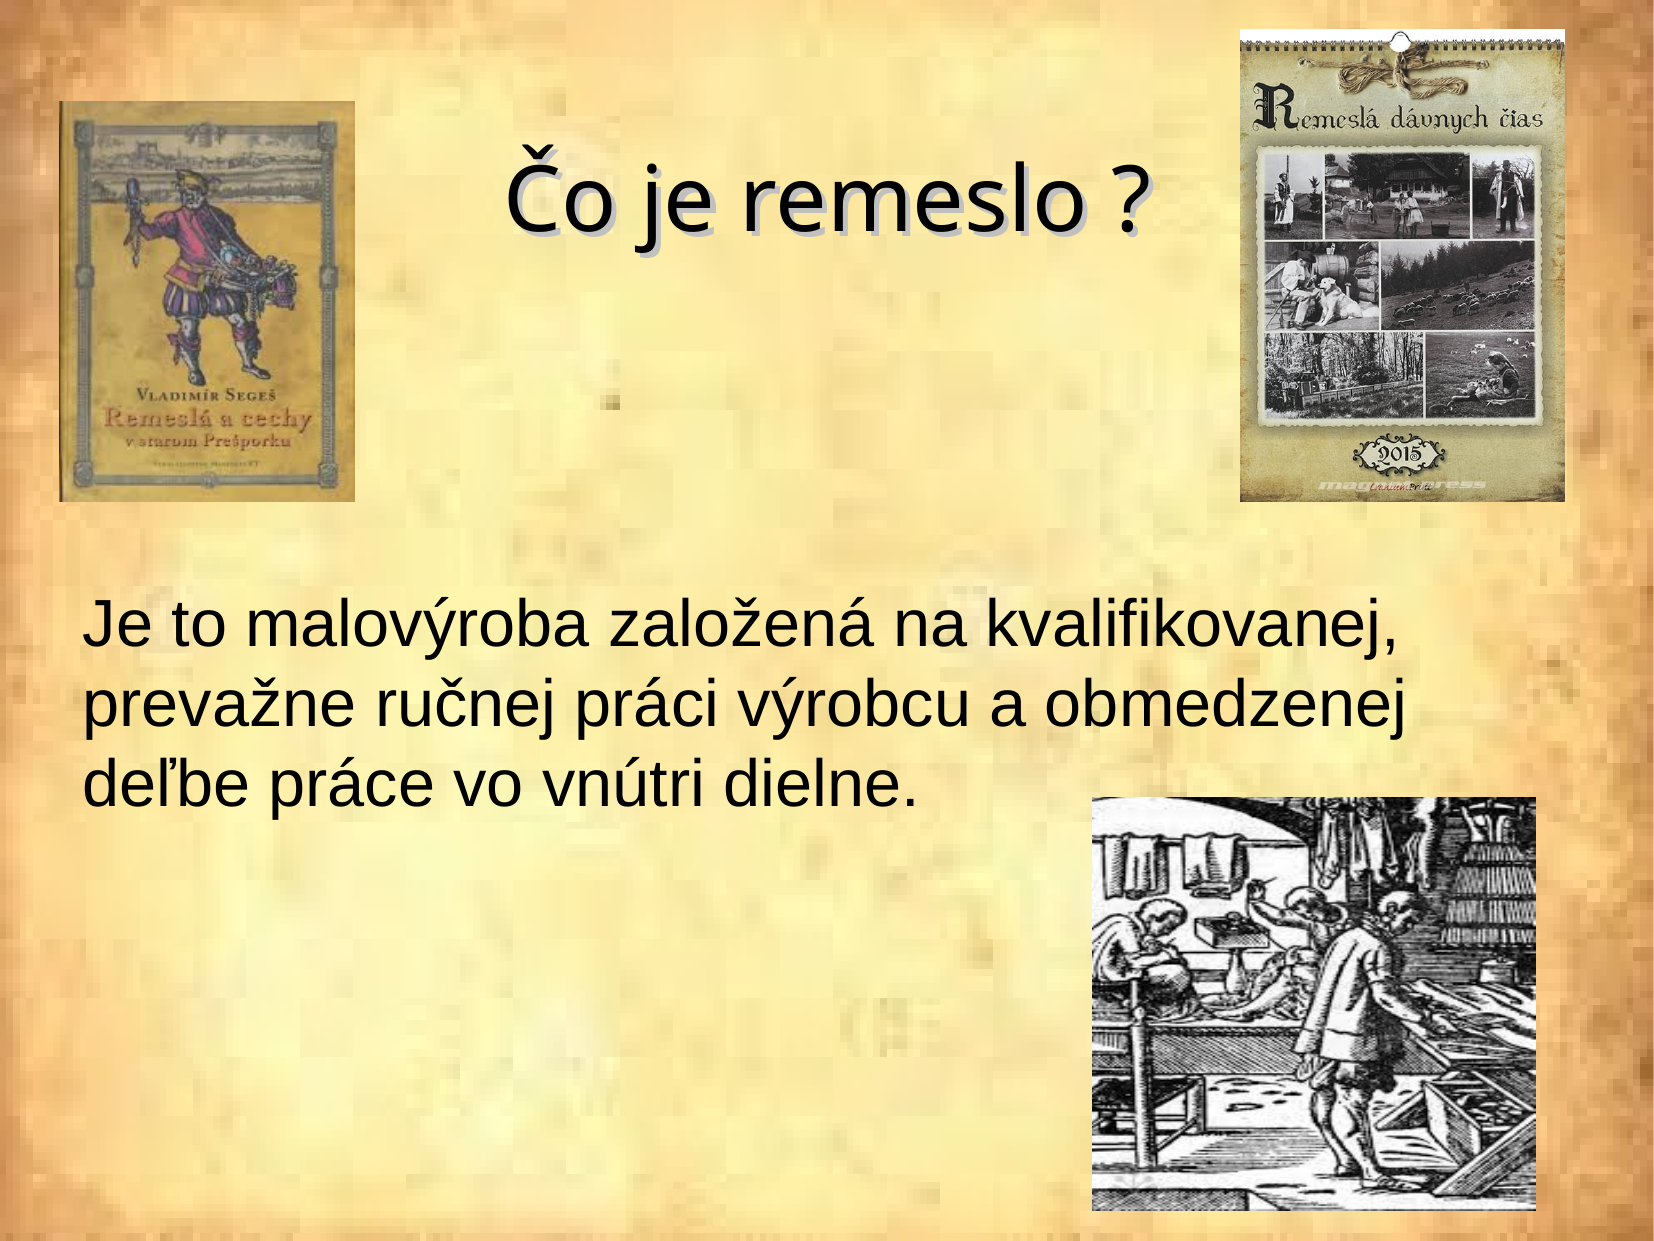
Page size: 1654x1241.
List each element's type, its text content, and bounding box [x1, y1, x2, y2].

picture [1240, 29, 1565, 502]
subtitle Je to malovýroba založená na kvalifikovanej, prevažne ručnej práci výrobcu a obmedzenej deľbe práce vo vnútri dielne. [82, 297, 1571, 1102]
picture [59, 101, 355, 502]
picture [1092, 797, 1536, 1211]
title Čo je remeslo ? [121, 91, 1240, 297]
